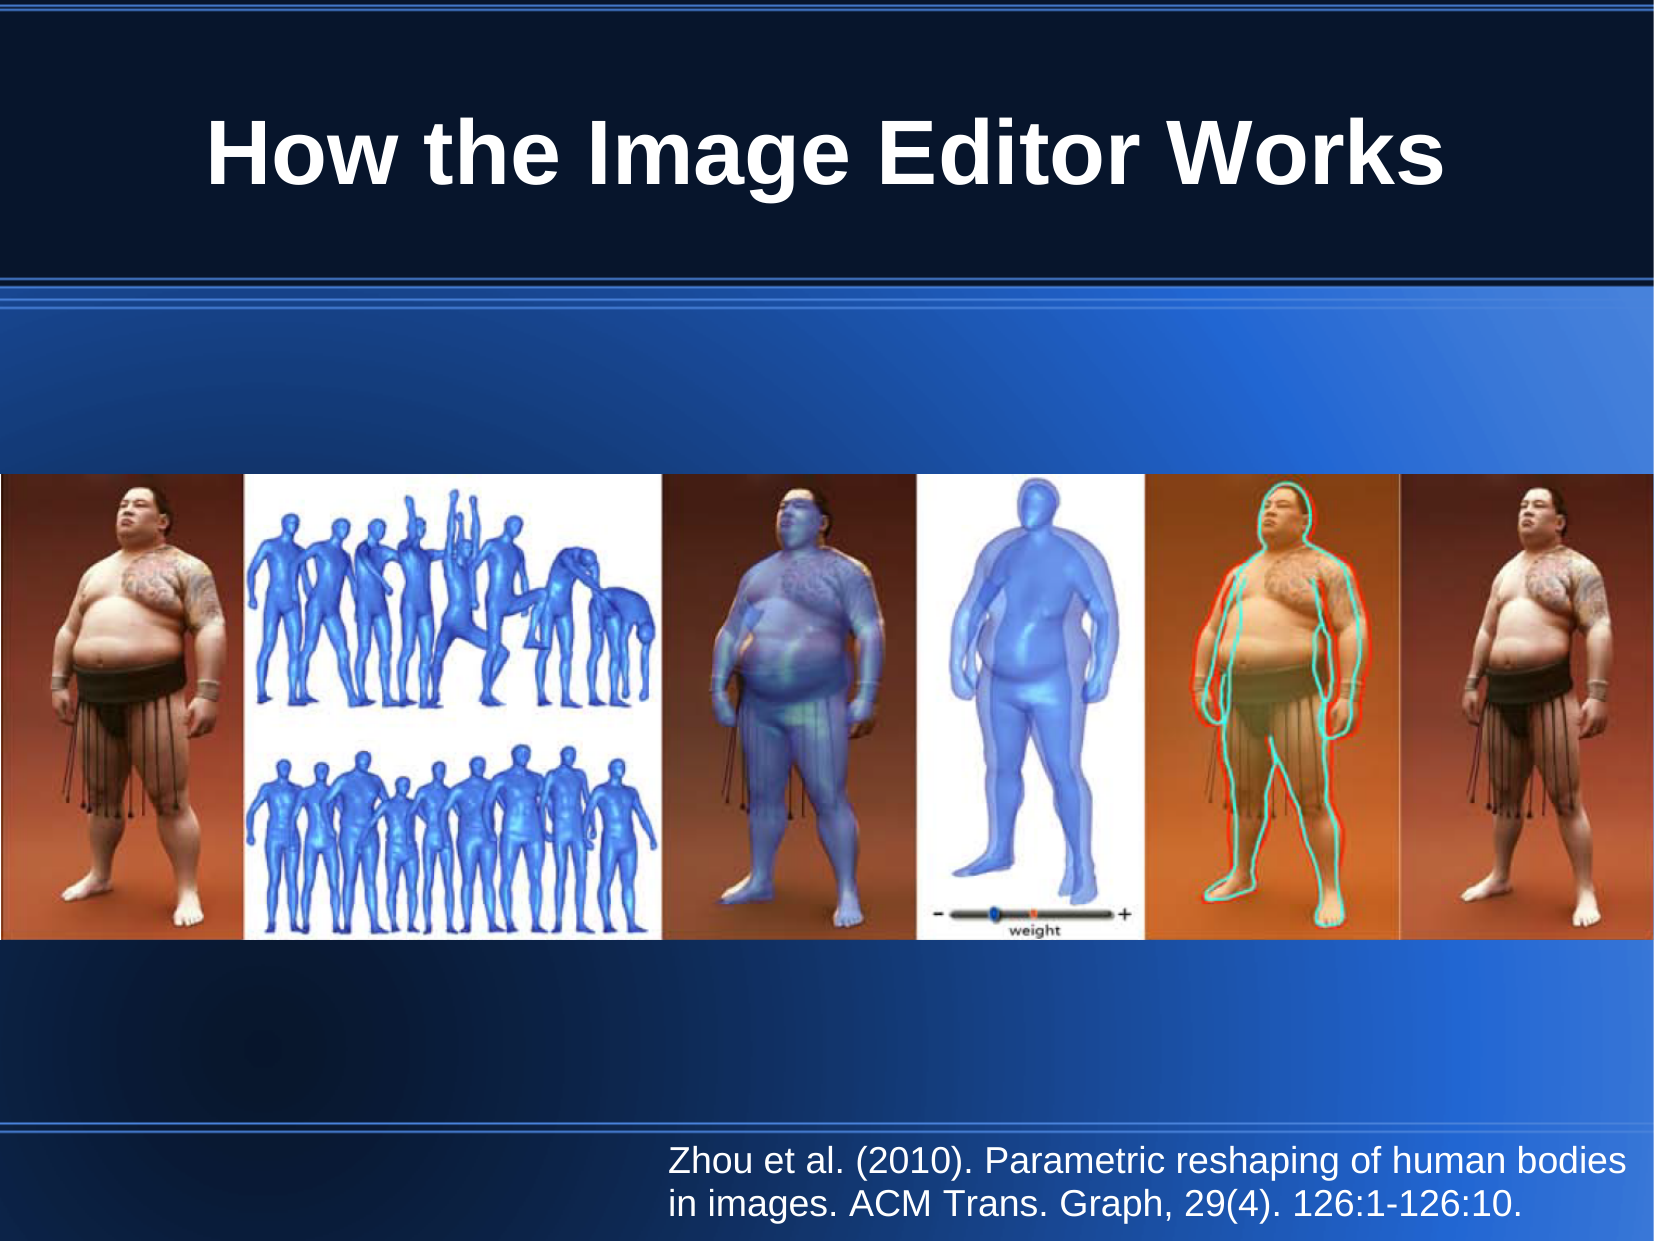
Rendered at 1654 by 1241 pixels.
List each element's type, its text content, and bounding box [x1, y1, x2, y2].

text_box Zhou et al. (2010). Parametric reshaping of human bodies in images. ACM Trans. Graph, 29(4). 126:1-126:10. [668, 1140, 1654, 1241]
picture [0, 0, 1654, 1241]
title How the Image Editor Works [82, 49, 1571, 257]
